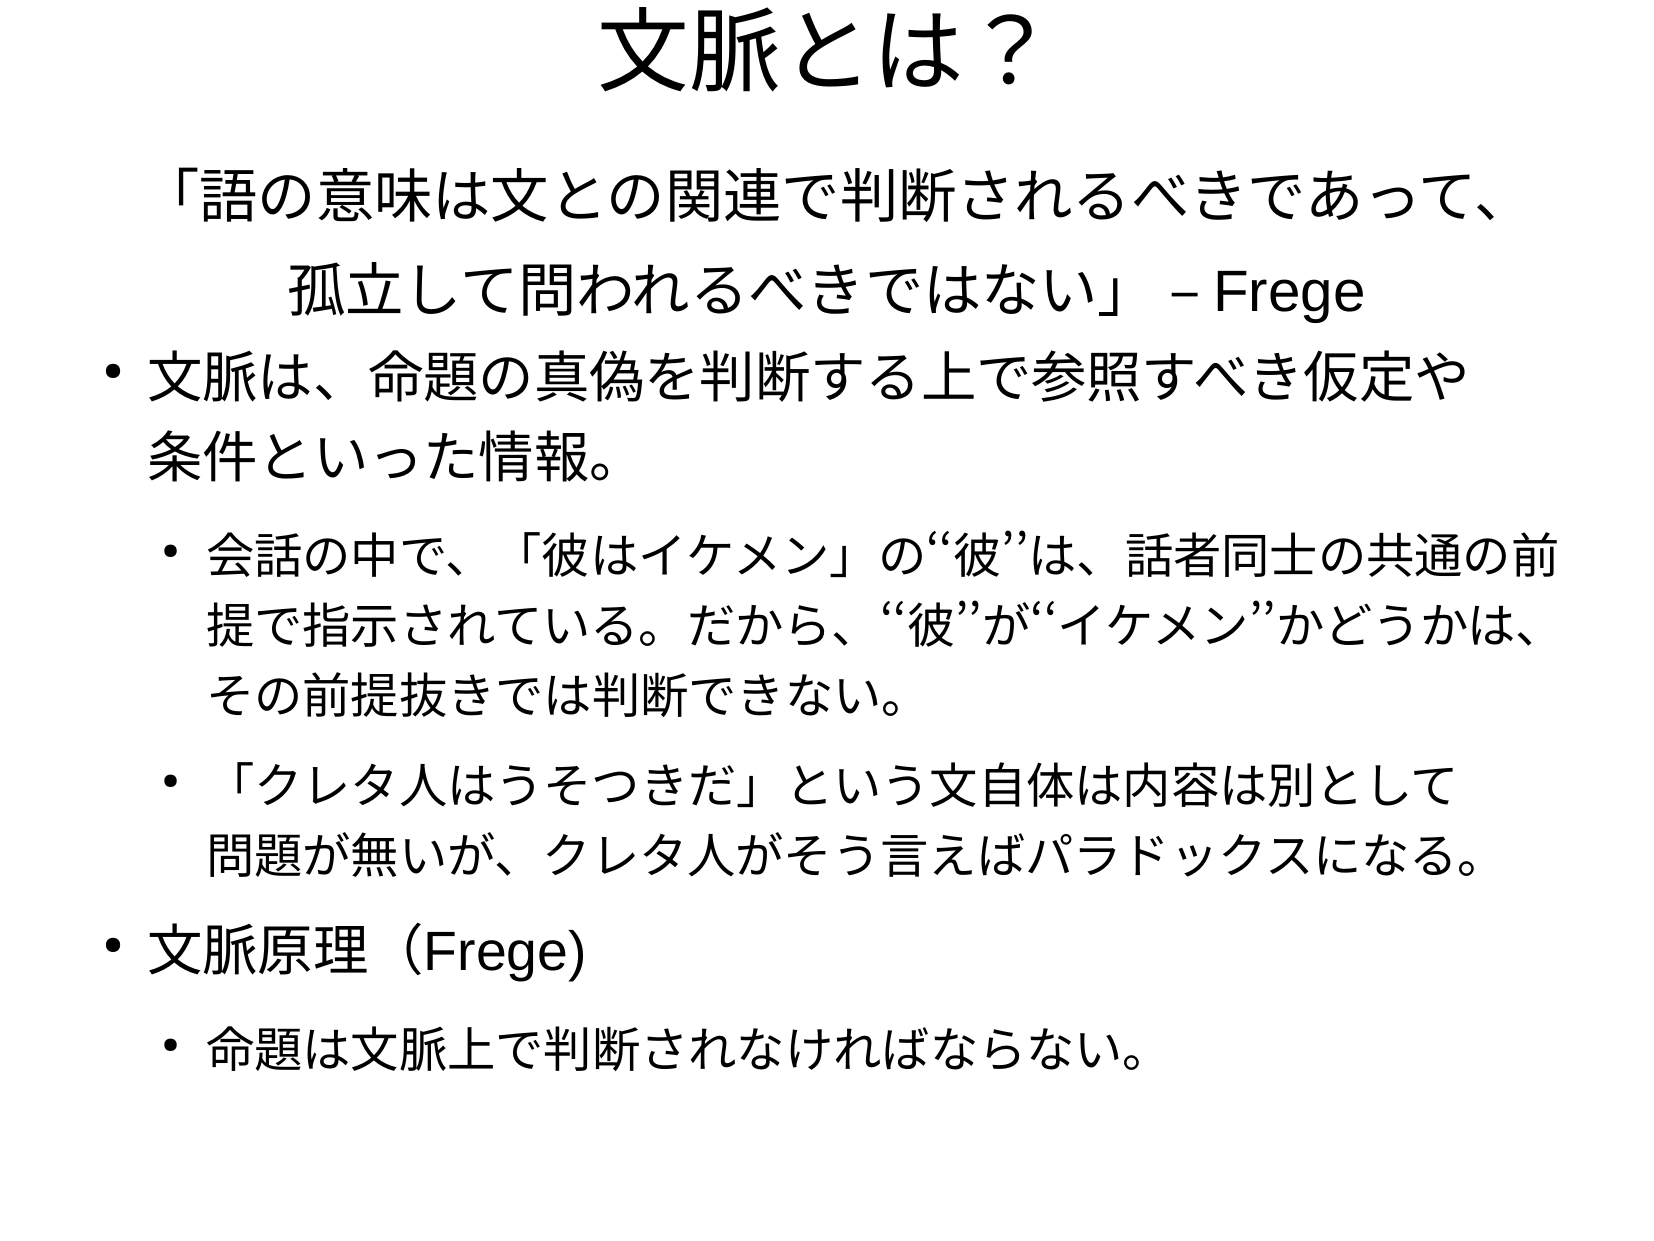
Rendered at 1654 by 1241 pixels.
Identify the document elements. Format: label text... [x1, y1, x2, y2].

list 文脈は、命題の真偽を判断する上で参照すべき仮定や 条件といった情報。 会話の中で、「彼はイケメン」の‘‘彼’’は、話者同士の共通の前提で指示されている。だから、‘‘彼’’が‘‘イケメン’’かどうかは、 その前提抜きでは判断できない。 「クレタ人はうそつきだ」という文自体は内容は別として 問題が無いが、クレタ人がそう言えばパラドックスになる。 文脈原理（Frege) 命題は文脈上で判断されなければならない。 [88, 333, 1577, 1152]
title 文脈とは？ 「語の意味は文との関連で判断されるべきであって、 孤立して問われるべきではない」 – Frege [82, 21, 1571, 285]
